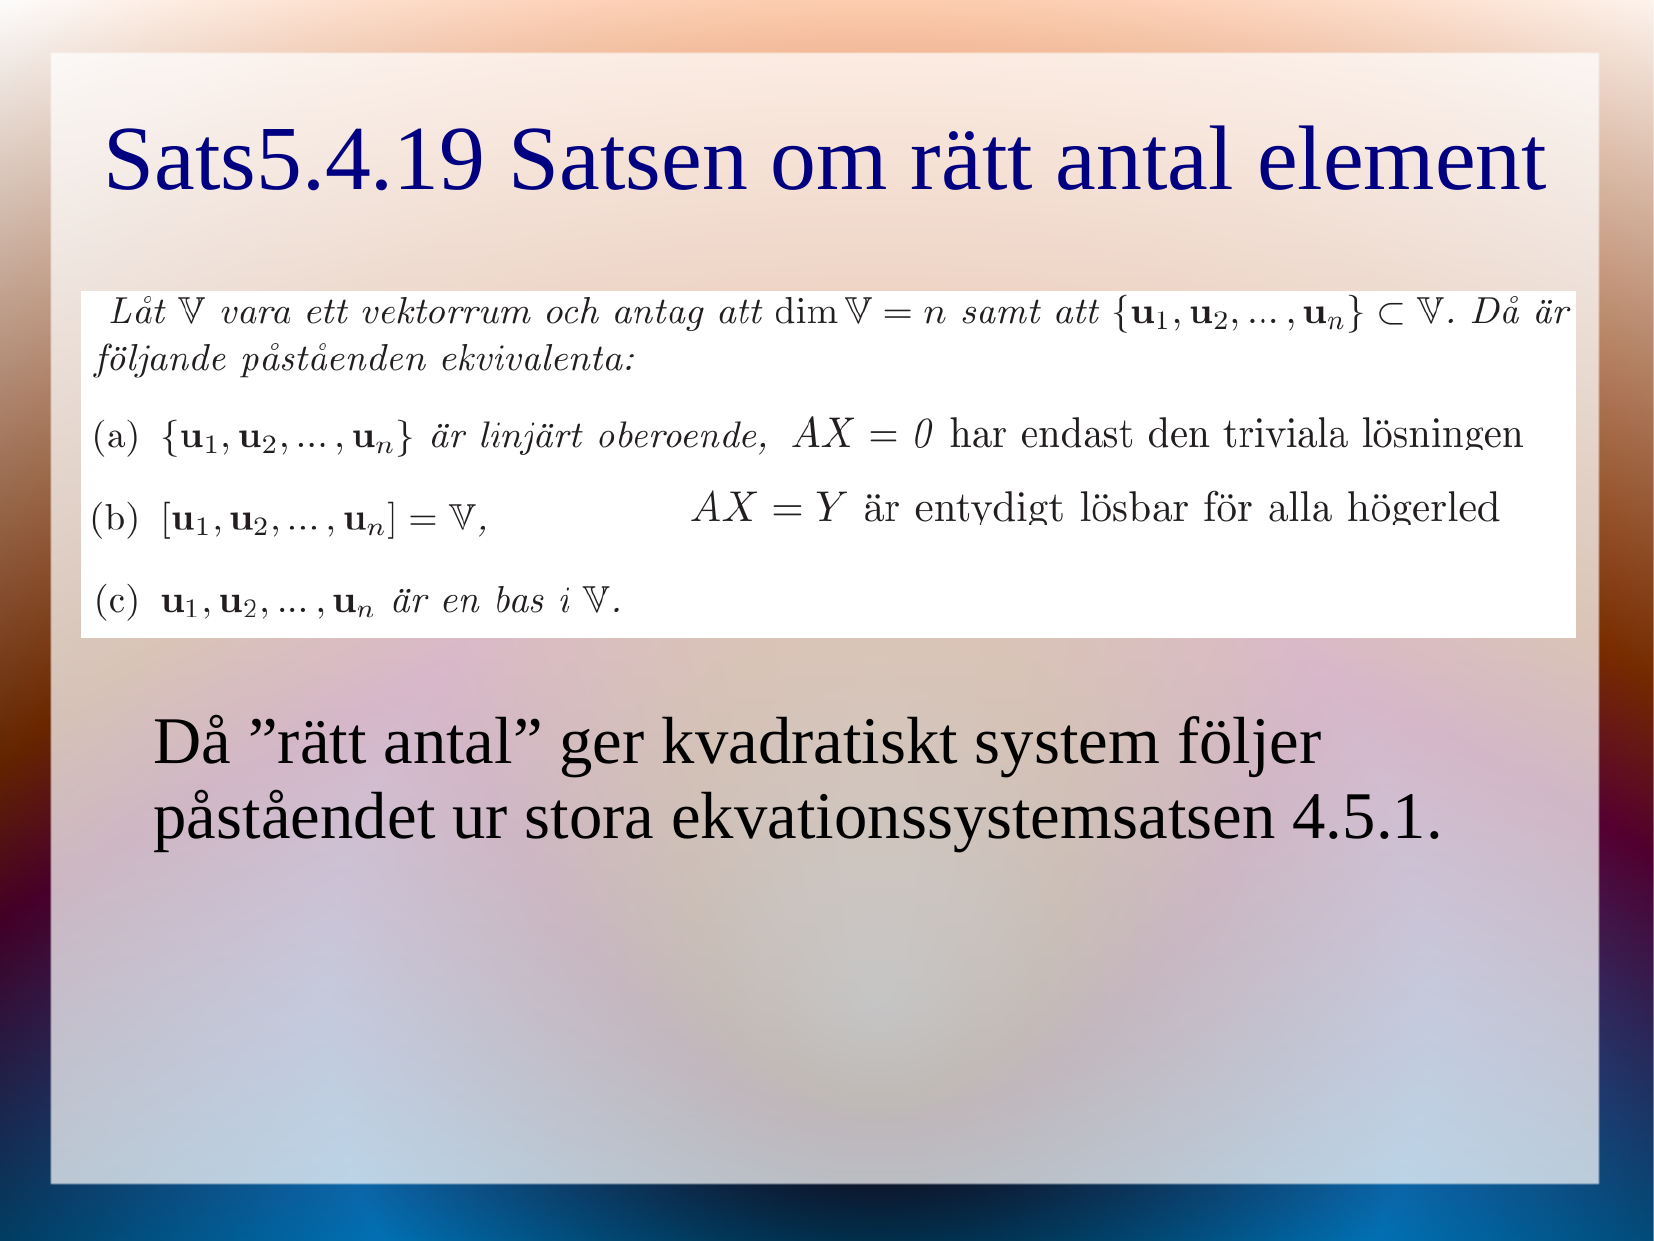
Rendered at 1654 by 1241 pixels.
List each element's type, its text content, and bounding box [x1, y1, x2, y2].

list Då ”rätt antal” ger kvadratiskt system följer påståendet ur stora ekvationssystemsatsen 4.5.1. [82, 638, 1571, 1094]
picture [0, 0, 1654, 1241]
title Sats5.4.19 Satsen om rätt antal element [82, 62, 1571, 256]
